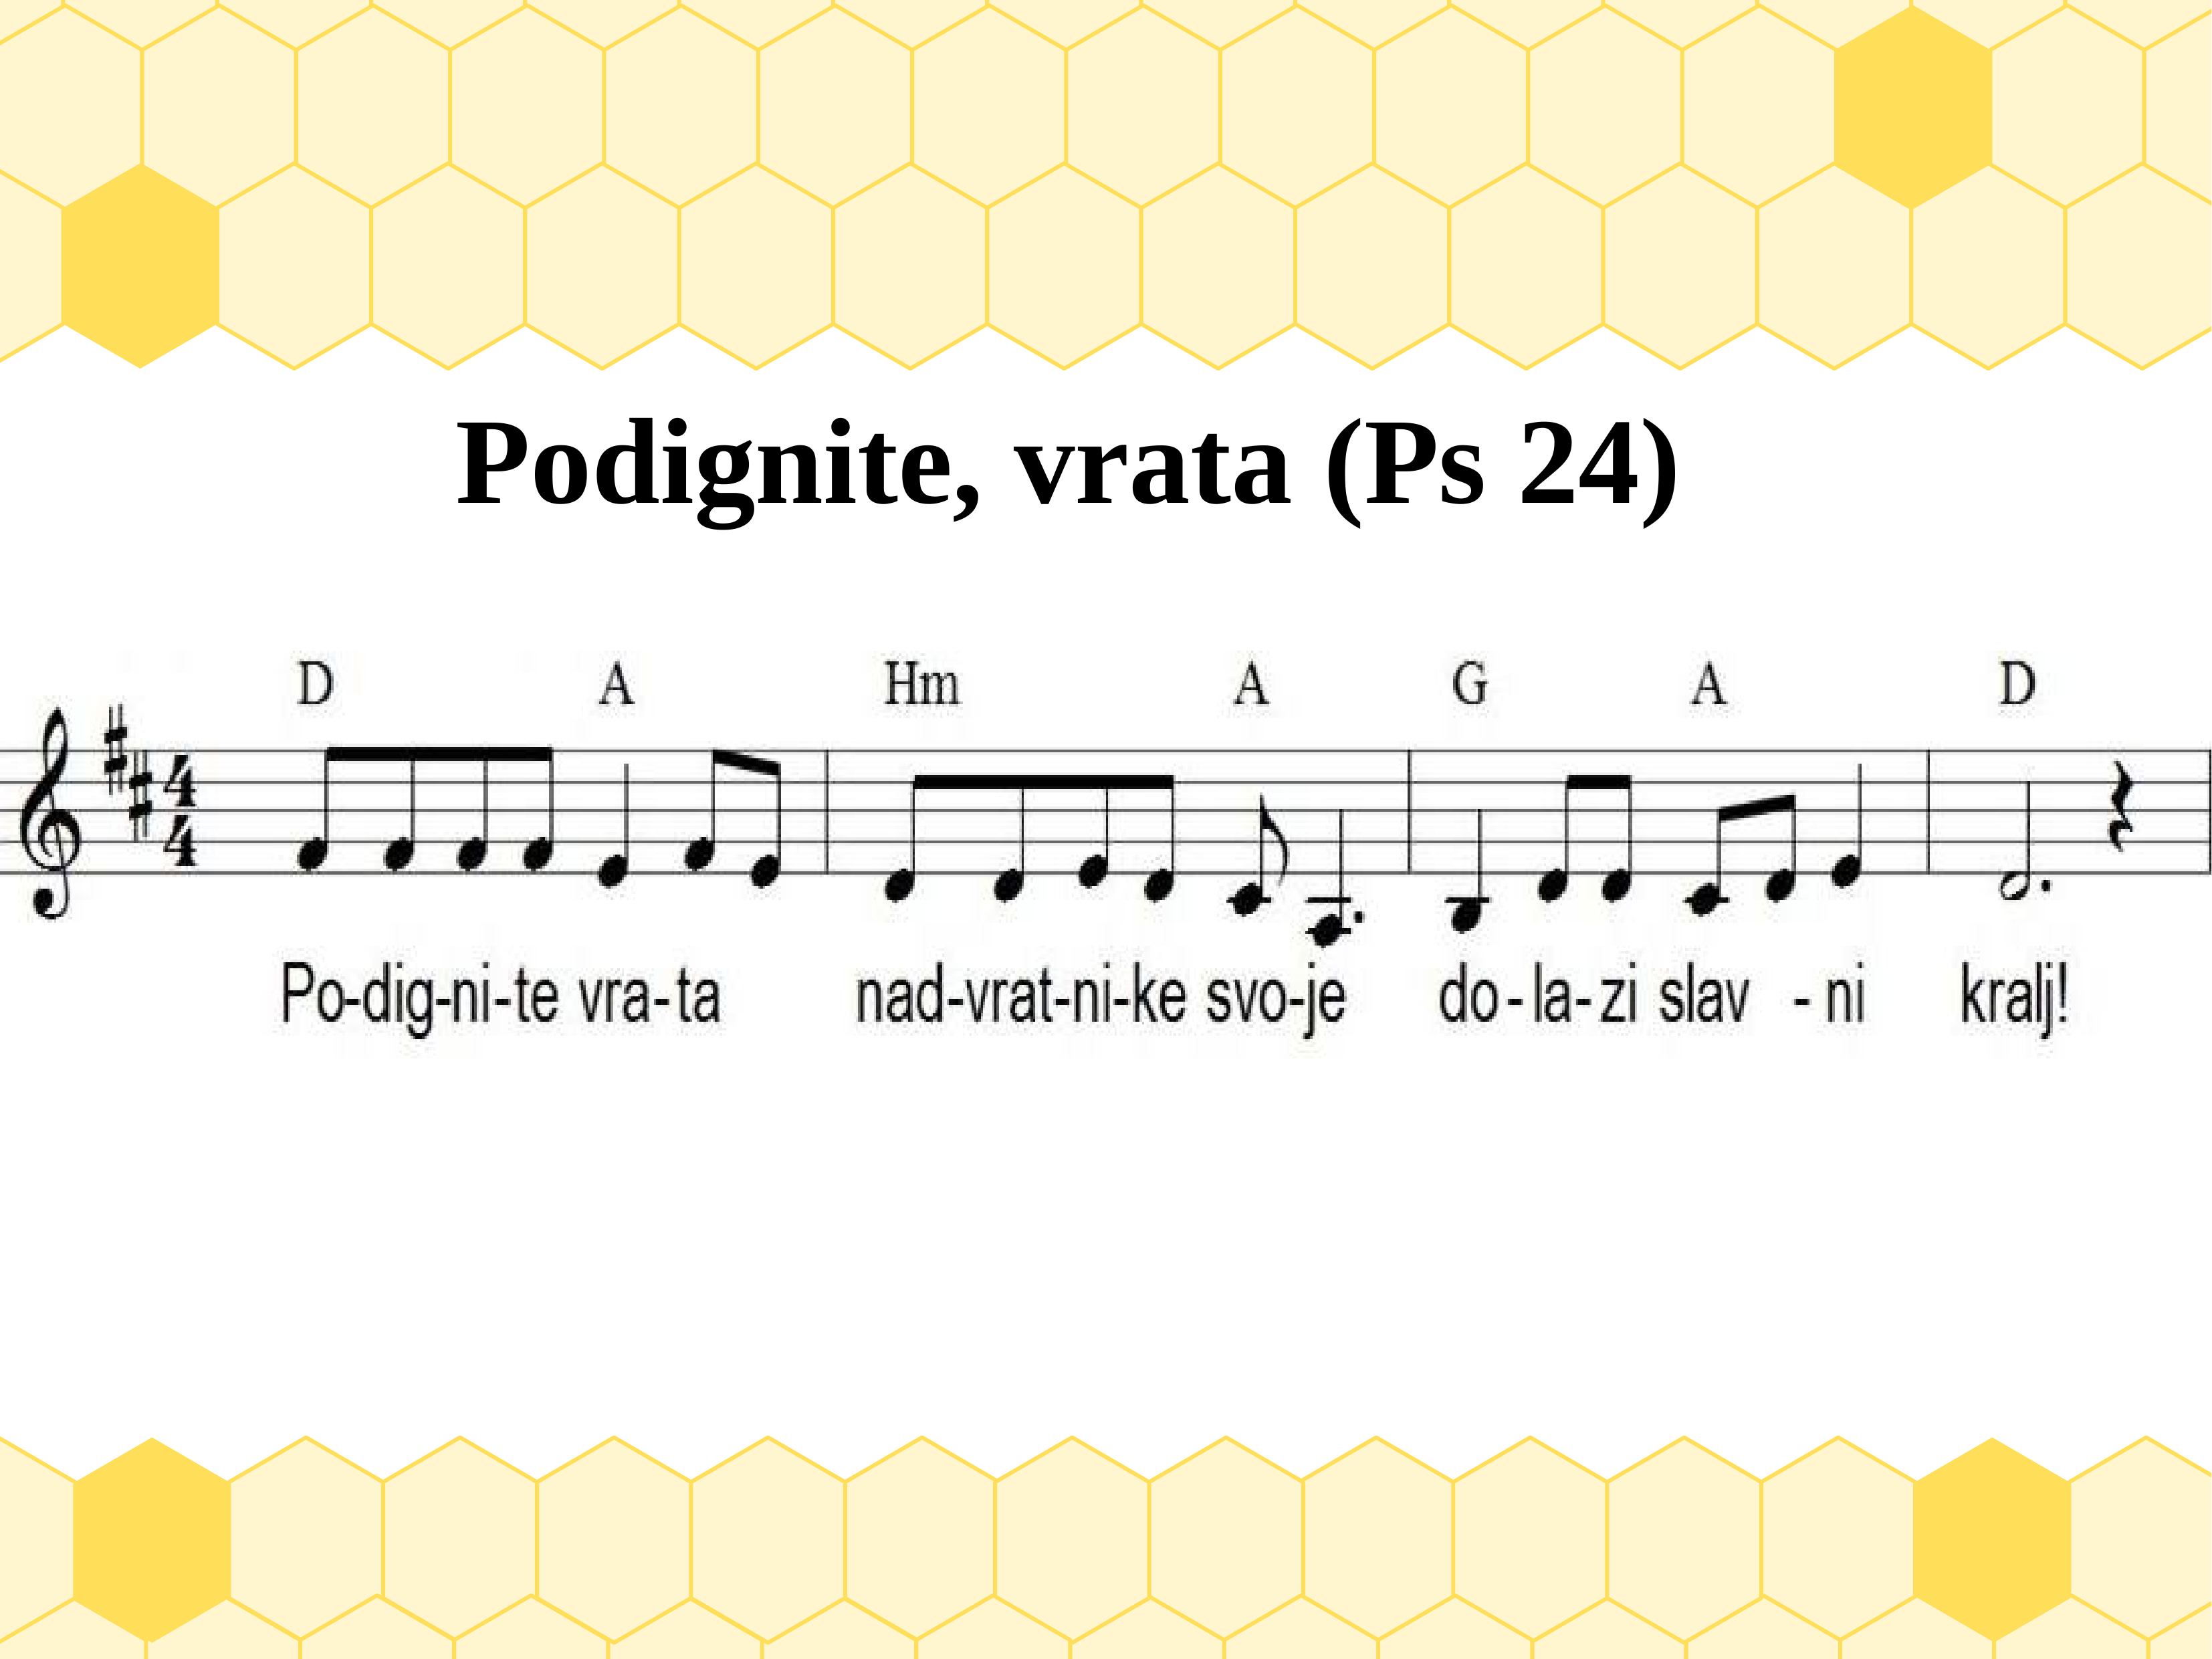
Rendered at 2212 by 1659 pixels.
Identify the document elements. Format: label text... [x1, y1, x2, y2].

text_box Podignite, vrata (Ps 24) [128, 316, 2009, 592]
picture [0, 651, 2212, 1073]
